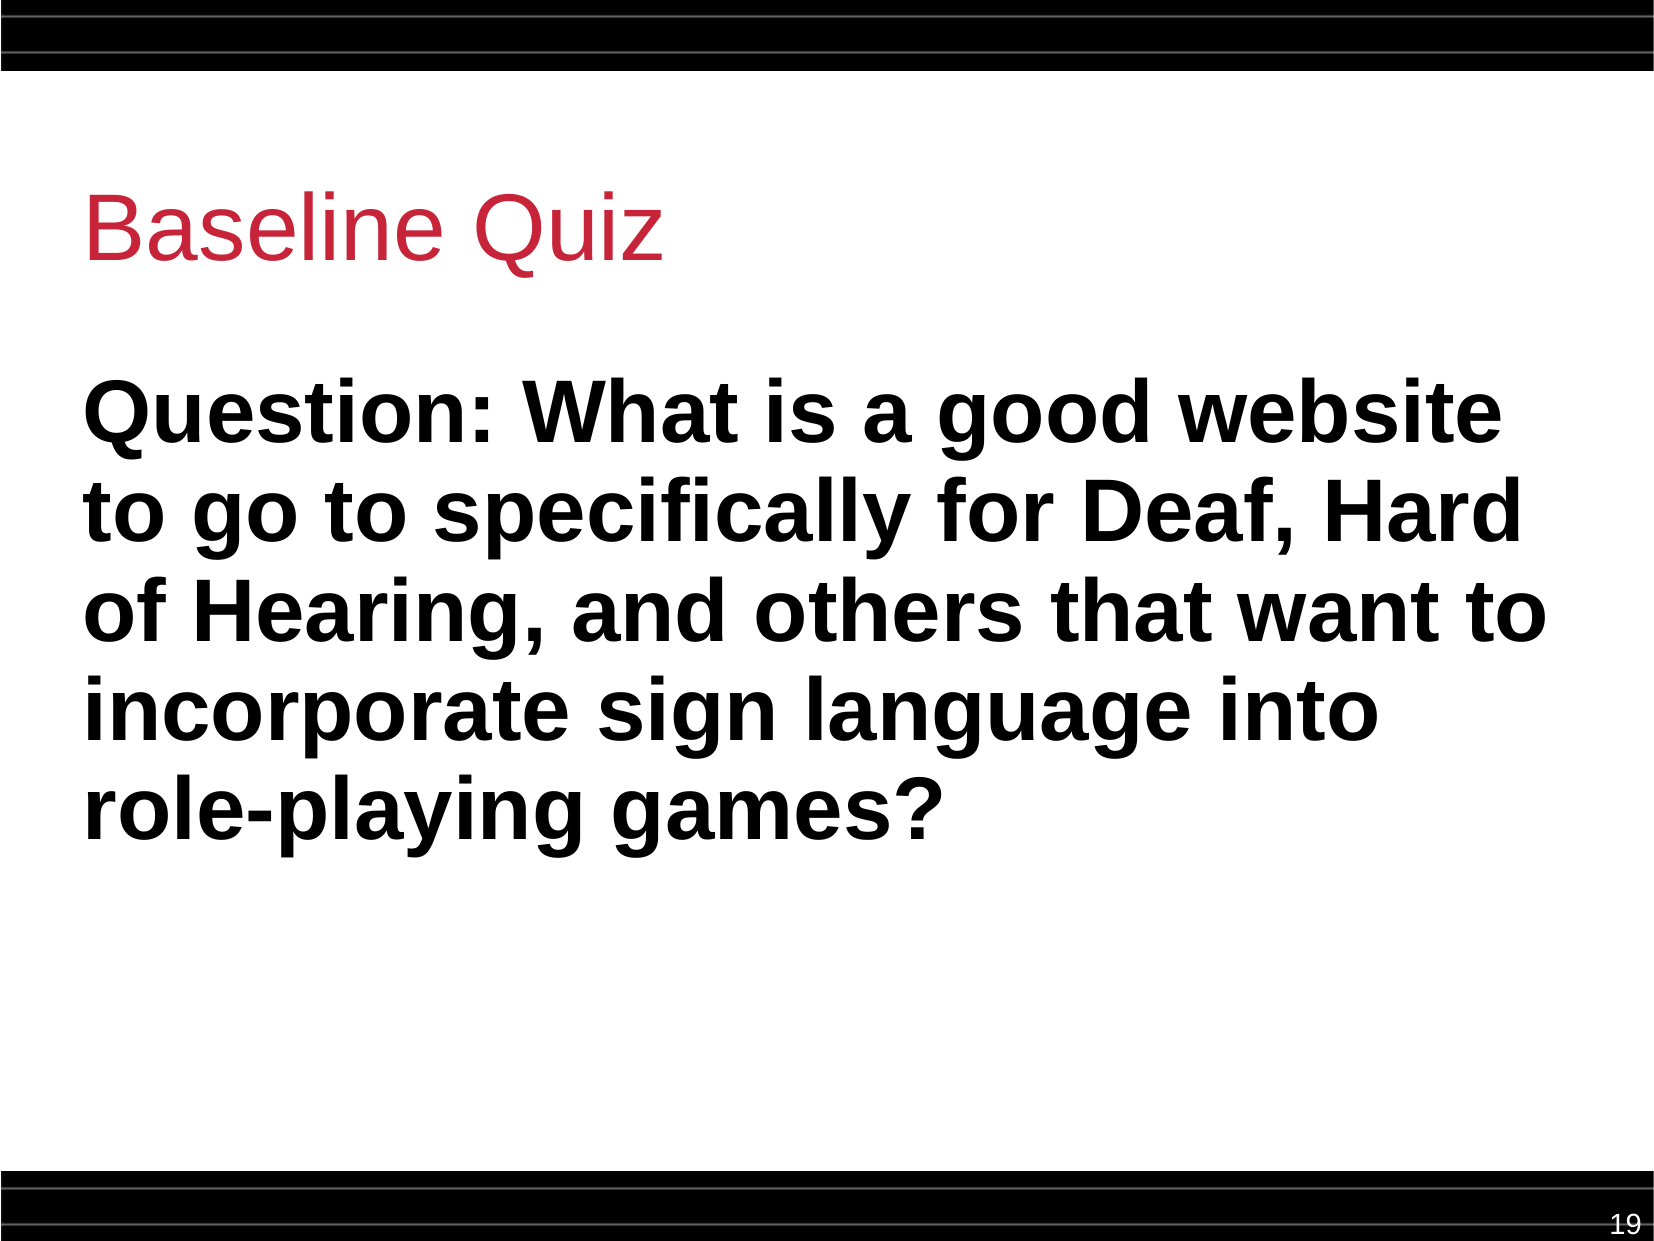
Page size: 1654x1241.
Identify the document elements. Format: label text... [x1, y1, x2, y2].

list Question: What is a good website to go to specifically for Deaf, Hard of Hearing, and others that want to incorporate sign language into role-playing games? [82, 362, 1571, 1134]
title Baseline Quiz [82, 123, 1571, 331]
picture [1, 1171, 1654, 1241]
picture [1, 0, 1654, 71]
